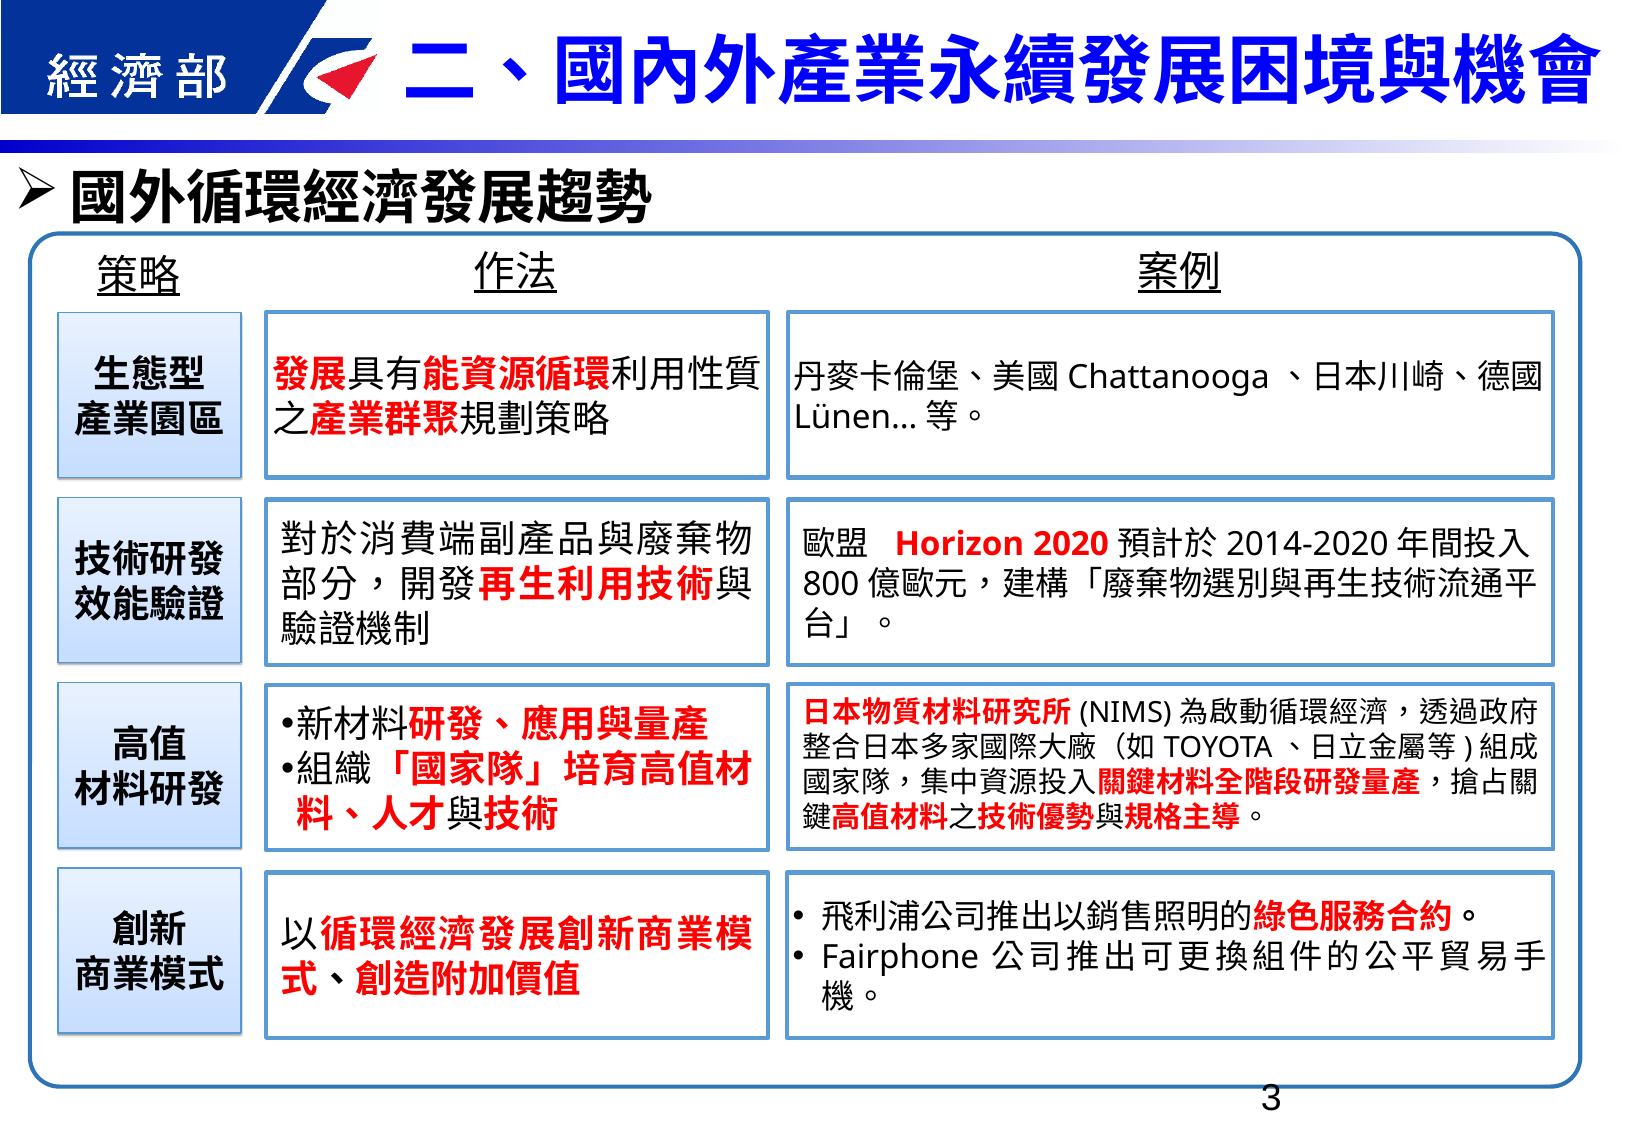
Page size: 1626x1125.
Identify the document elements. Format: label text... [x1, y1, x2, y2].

text_box 飛利浦公司推出以銷售照明的綠色服務合約。 Fairphone公司推出可更換組件的公平貿易手機。 [786, 872, 1554, 1038]
text_box 二、國內外產業永續發展困境與機會 [354, 15, 1625, 135]
text_box 高值 材料研發 [58, 682, 242, 848]
text_box <編號> [1245, 1065, 1625, 1125]
picture [0, 0, 380, 114]
text_box 案例 [1123, 237, 1237, 303]
text_box 技術研發效能驗證 [58, 497, 242, 663]
text_box 作法 [458, 237, 572, 303]
text_box 日本物質材料研究所(NIMS)為啟動循環經濟，透過政府整合日本多家國際大廠（如TOYOTA、日立金屬等)組成國家隊，集中資源投入關鍵材料全階段研發量產，搶占關鍵高值材料之技術優勢與規格主導。 [787, 683, 1554, 850]
text_box 丹麥卡倫堡、美國Chattanooga、日本川崎、德國Lünen…等。 [787, 312, 1554, 478]
text_box 生態型 產業園區 [58, 312, 242, 478]
text_box 發展具有能資源循環利用性質之產業群聚規劃策略 [266, 312, 769, 478]
text_box 以循環經濟發展創新商業模式、創造附加價值 [266, 872, 769, 1038]
text_box 策略 [82, 240, 196, 306]
text_box 歐盟 Horizon 2020預計於2014-2020年間投入800億歐元，建構「廢棄物選別與再生技術流通平台」。 [787, 499, 1554, 665]
text_box 對於消費端副產品與廢棄物部分，開發再生利用技術與驗證機制 [266, 499, 769, 665]
text_box 國外循環經濟發展趨勢 [0, 160, 802, 239]
text_box 創新 商業模式 [58, 867, 242, 1034]
text_box 新材料研發、應用與量產 組織「國家隊」培育高值材料、人才與技術 [266, 685, 769, 851]
